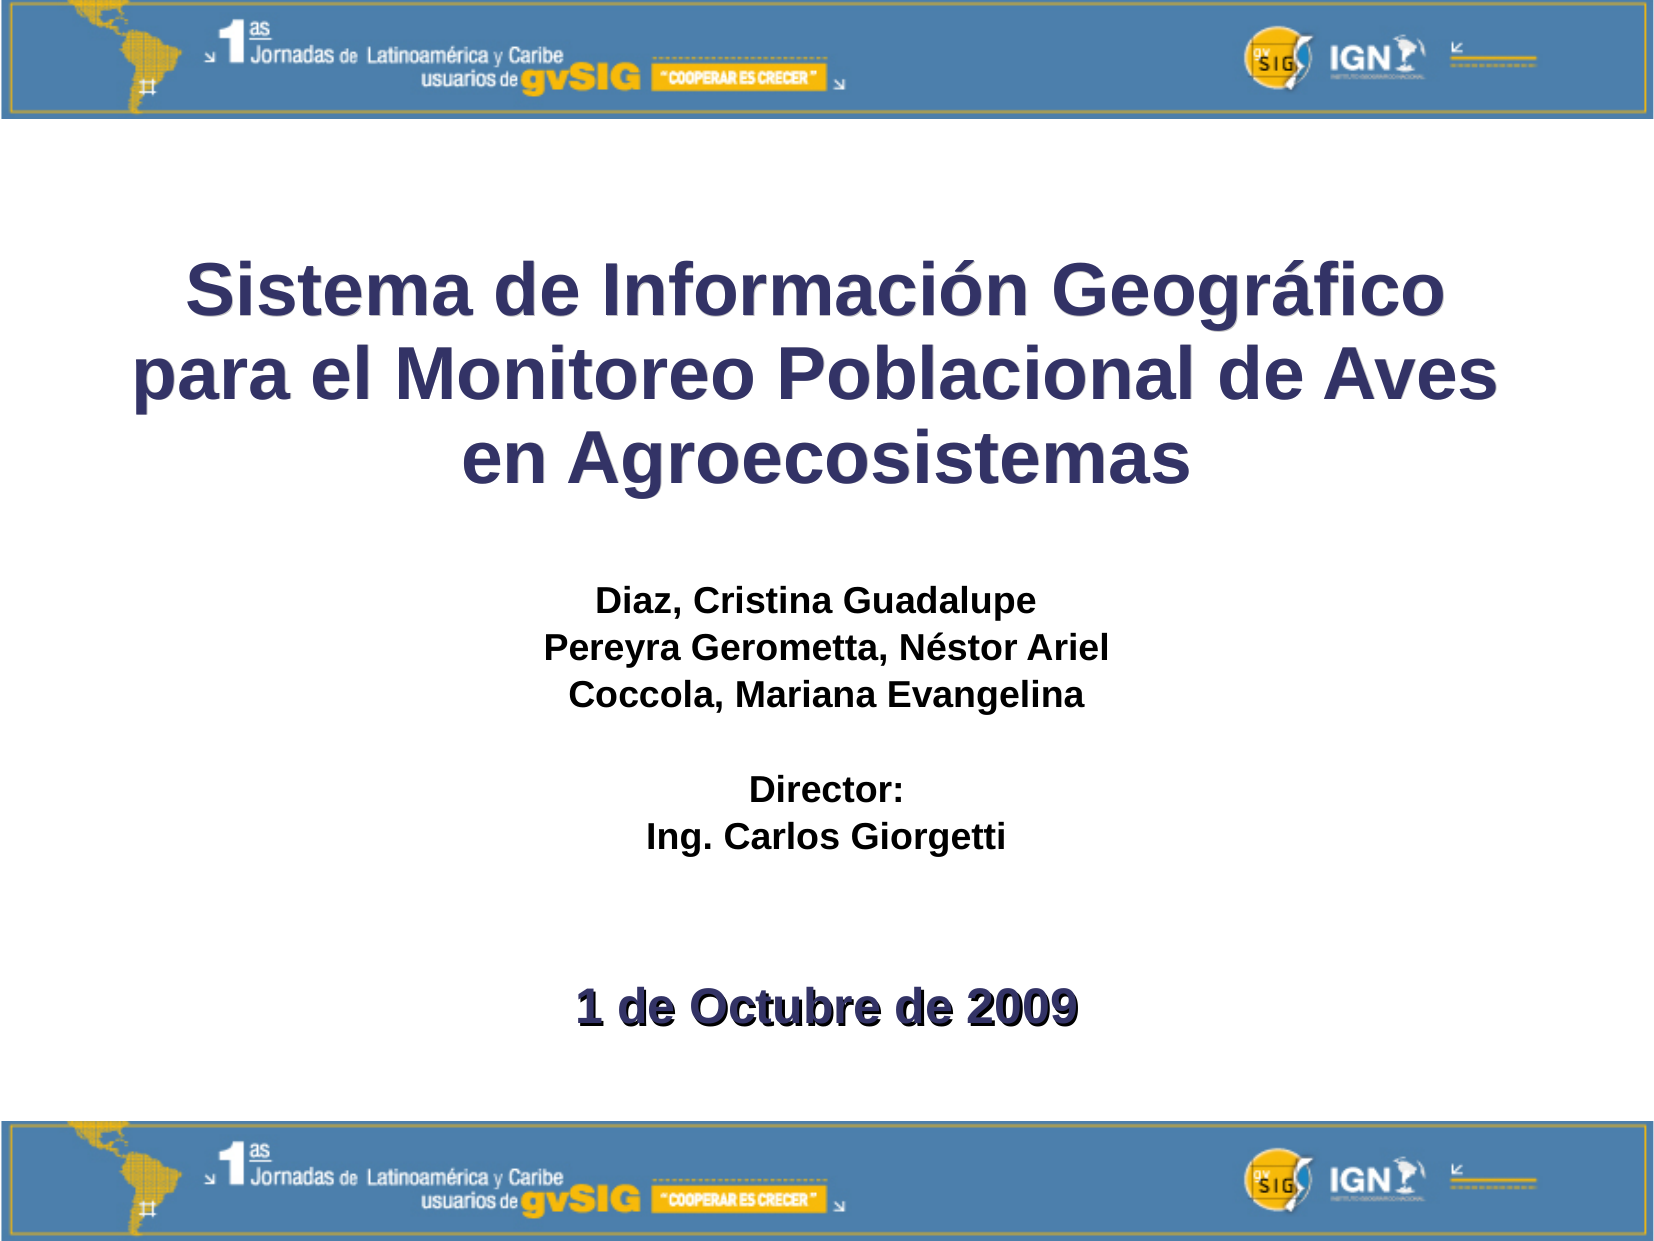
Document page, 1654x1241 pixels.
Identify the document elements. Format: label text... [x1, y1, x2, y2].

picture [0, 0, 1654, 119]
text_box Sistema de Información Geográfico para el Monitoreo Poblacional de Aves en Agroecosistemas Diaz, Cristina Guadalupe Pereyra Gerometta, Néstor Ariel Coccola, Mariana Evangelina Director: Ing. Carlos Giorgetti 1 de Octubre de 2009 [0, 202, 1654, 1080]
picture [0, 1121, 1654, 1241]
